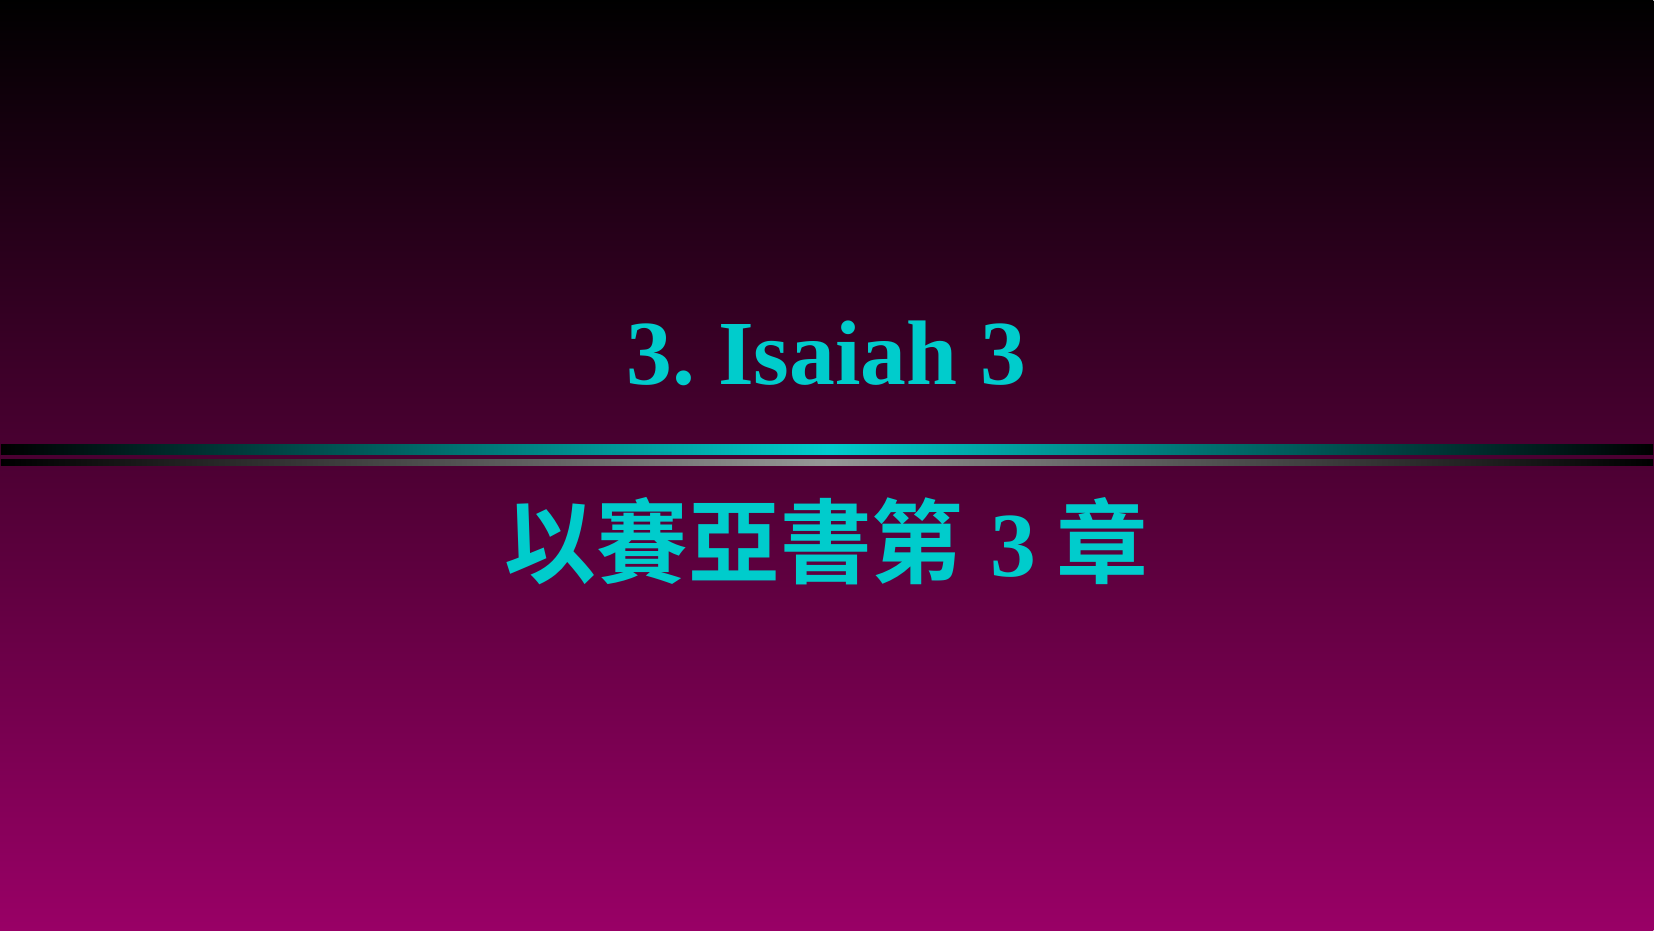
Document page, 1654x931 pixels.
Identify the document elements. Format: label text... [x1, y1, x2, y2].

title 3. Isaiah 3 以賽亞書第3章 [124, 251, 1530, 604]
